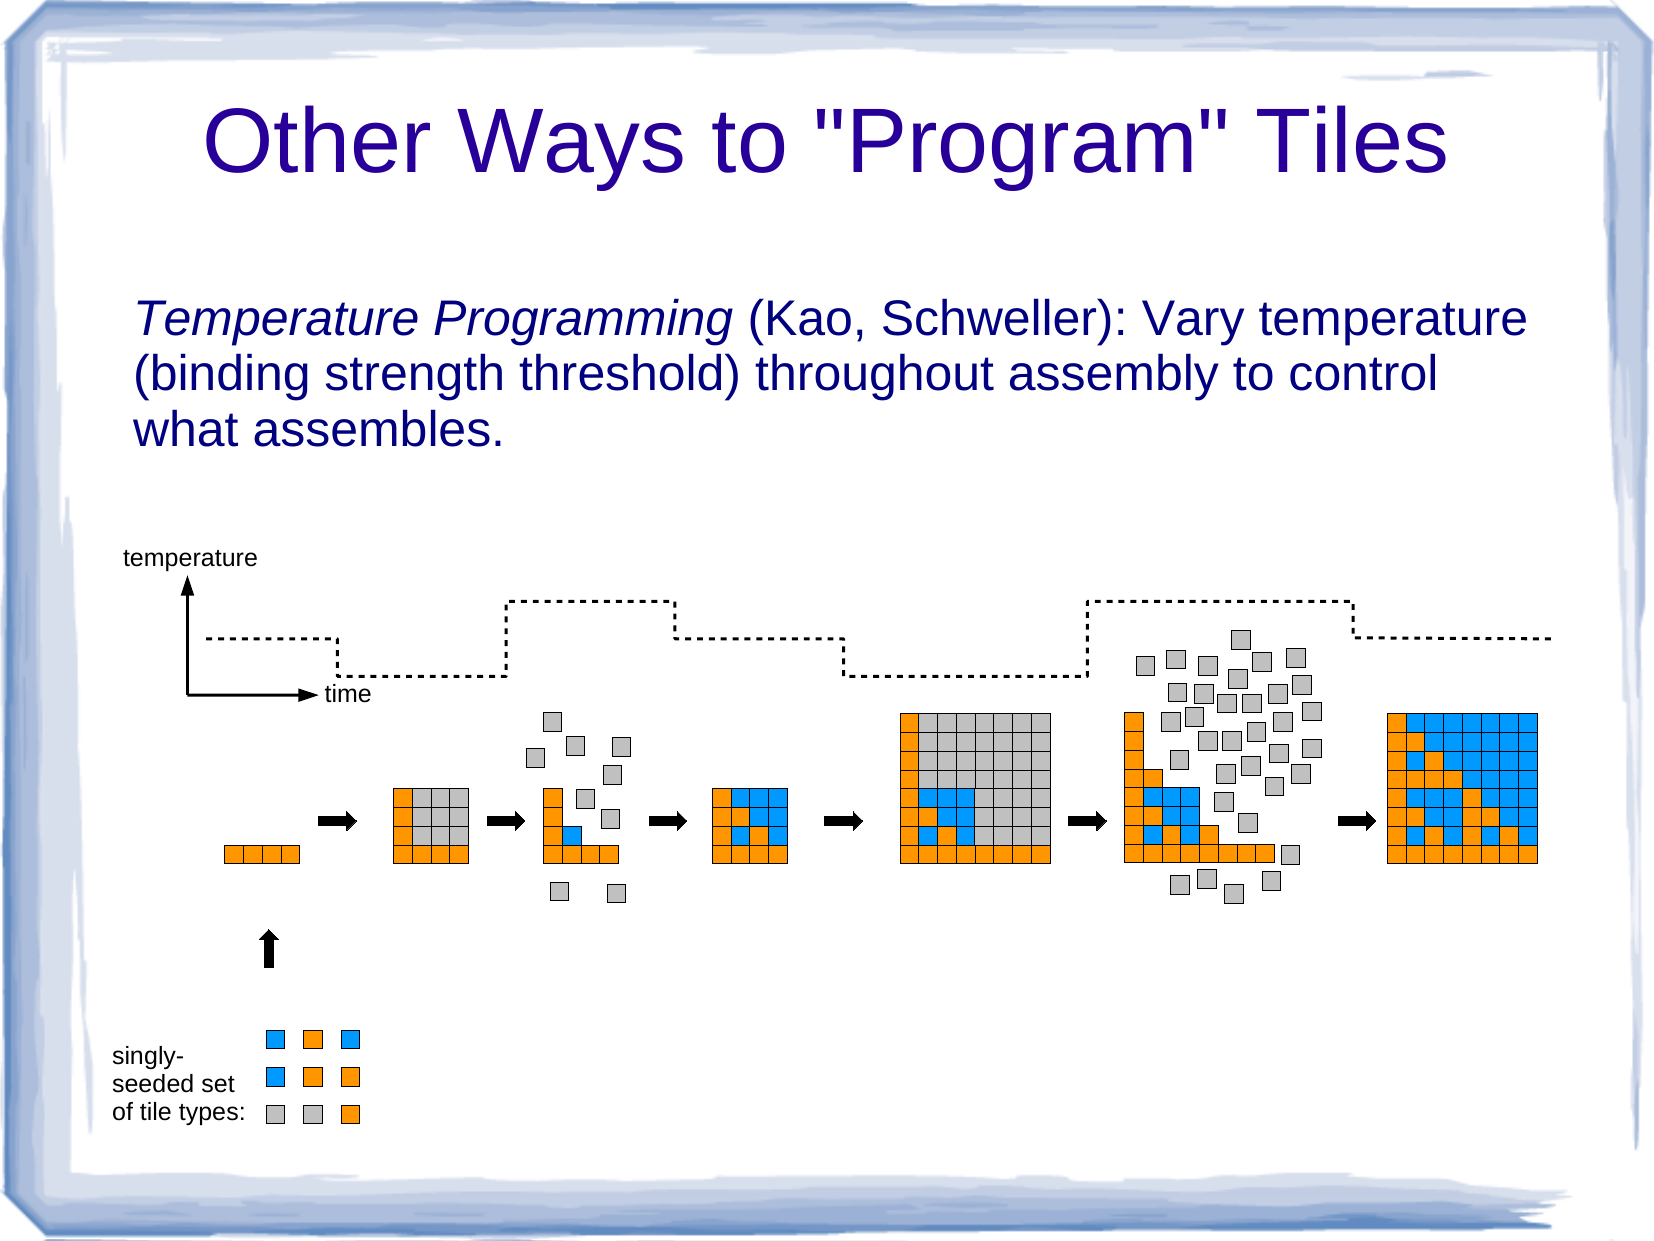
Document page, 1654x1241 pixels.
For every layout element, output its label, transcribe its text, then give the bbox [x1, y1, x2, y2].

text_box [1269, 744, 1289, 763]
text_box [824, 811, 863, 831]
text_box [1252, 652, 1272, 672]
text_box [1124, 712, 1275, 863]
text_box [341, 1105, 360, 1124]
text_box [318, 811, 357, 831]
text_box [1231, 630, 1251, 650]
text_box time [324, 679, 400, 709]
text_box [341, 1030, 360, 1049]
text_box [576, 789, 595, 809]
text_box [1281, 845, 1300, 865]
text_box [1228, 669, 1248, 689]
text_box [603, 765, 622, 785]
text_box [601, 809, 620, 829]
text_box [1185, 707, 1204, 727]
text_box [303, 1030, 323, 1049]
text_box [543, 712, 562, 732]
text_box [1168, 683, 1187, 702]
text_box [1286, 648, 1306, 668]
text_box [1262, 871, 1281, 891]
text_box [1068, 811, 1107, 831]
text_box [1273, 712, 1293, 732]
text_box [1265, 777, 1284, 796]
text_box [1161, 712, 1181, 732]
text_box [224, 845, 300, 864]
text_box [1198, 656, 1218, 676]
title Other Ways to "Program" Tiles [82, 37, 1571, 245]
text_box [1241, 756, 1261, 776]
text_box [1238, 813, 1258, 833]
text_box [1214, 792, 1234, 812]
text_box [1242, 694, 1262, 713]
text_box [1222, 731, 1242, 751]
text_box [1338, 811, 1376, 831]
text_box [1302, 739, 1322, 758]
text_box [1387, 713, 1538, 864]
text_box [649, 811, 687, 831]
text_box [1136, 656, 1155, 676]
text_box [712, 788, 788, 864]
text_box [1291, 764, 1311, 784]
text_box [1194, 684, 1214, 704]
text_box [607, 884, 626, 903]
text_box singly-seeded set of tile types: [112, 1042, 257, 1127]
text_box [1224, 884, 1244, 904]
list Temperature Programming (Kao, Schweller): Vary temperature (binding strength threshold) throughout assembly to control what assembles. [133, 289, 1559, 457]
text_box [1292, 675, 1312, 695]
text_box [487, 811, 525, 831]
text_box [266, 1067, 285, 1087]
text_box temperature [123, 543, 287, 572]
text_box [303, 1105, 323, 1124]
text_box [900, 713, 1051, 864]
text_box [1170, 875, 1190, 895]
text_box [612, 737, 631, 757]
text_box [1166, 650, 1186, 669]
text_box [543, 788, 619, 864]
text_box [550, 882, 569, 901]
text_box [526, 748, 545, 768]
text_box [266, 1105, 285, 1124]
text_box [1302, 702, 1322, 721]
text_box [1247, 722, 1266, 742]
text_box [1170, 750, 1189, 770]
text_box [303, 1067, 323, 1087]
text_box [1217, 694, 1237, 713]
text_box [1198, 731, 1218, 751]
text_box [266, 1030, 285, 1049]
text_box [1216, 764, 1236, 784]
text_box [259, 929, 279, 968]
picture [0, 0, 1654, 1241]
text_box [1268, 684, 1288, 704]
text_box [341, 1067, 360, 1087]
text_box [1197, 869, 1217, 889]
text_box [566, 736, 585, 756]
text_box [393, 788, 469, 864]
